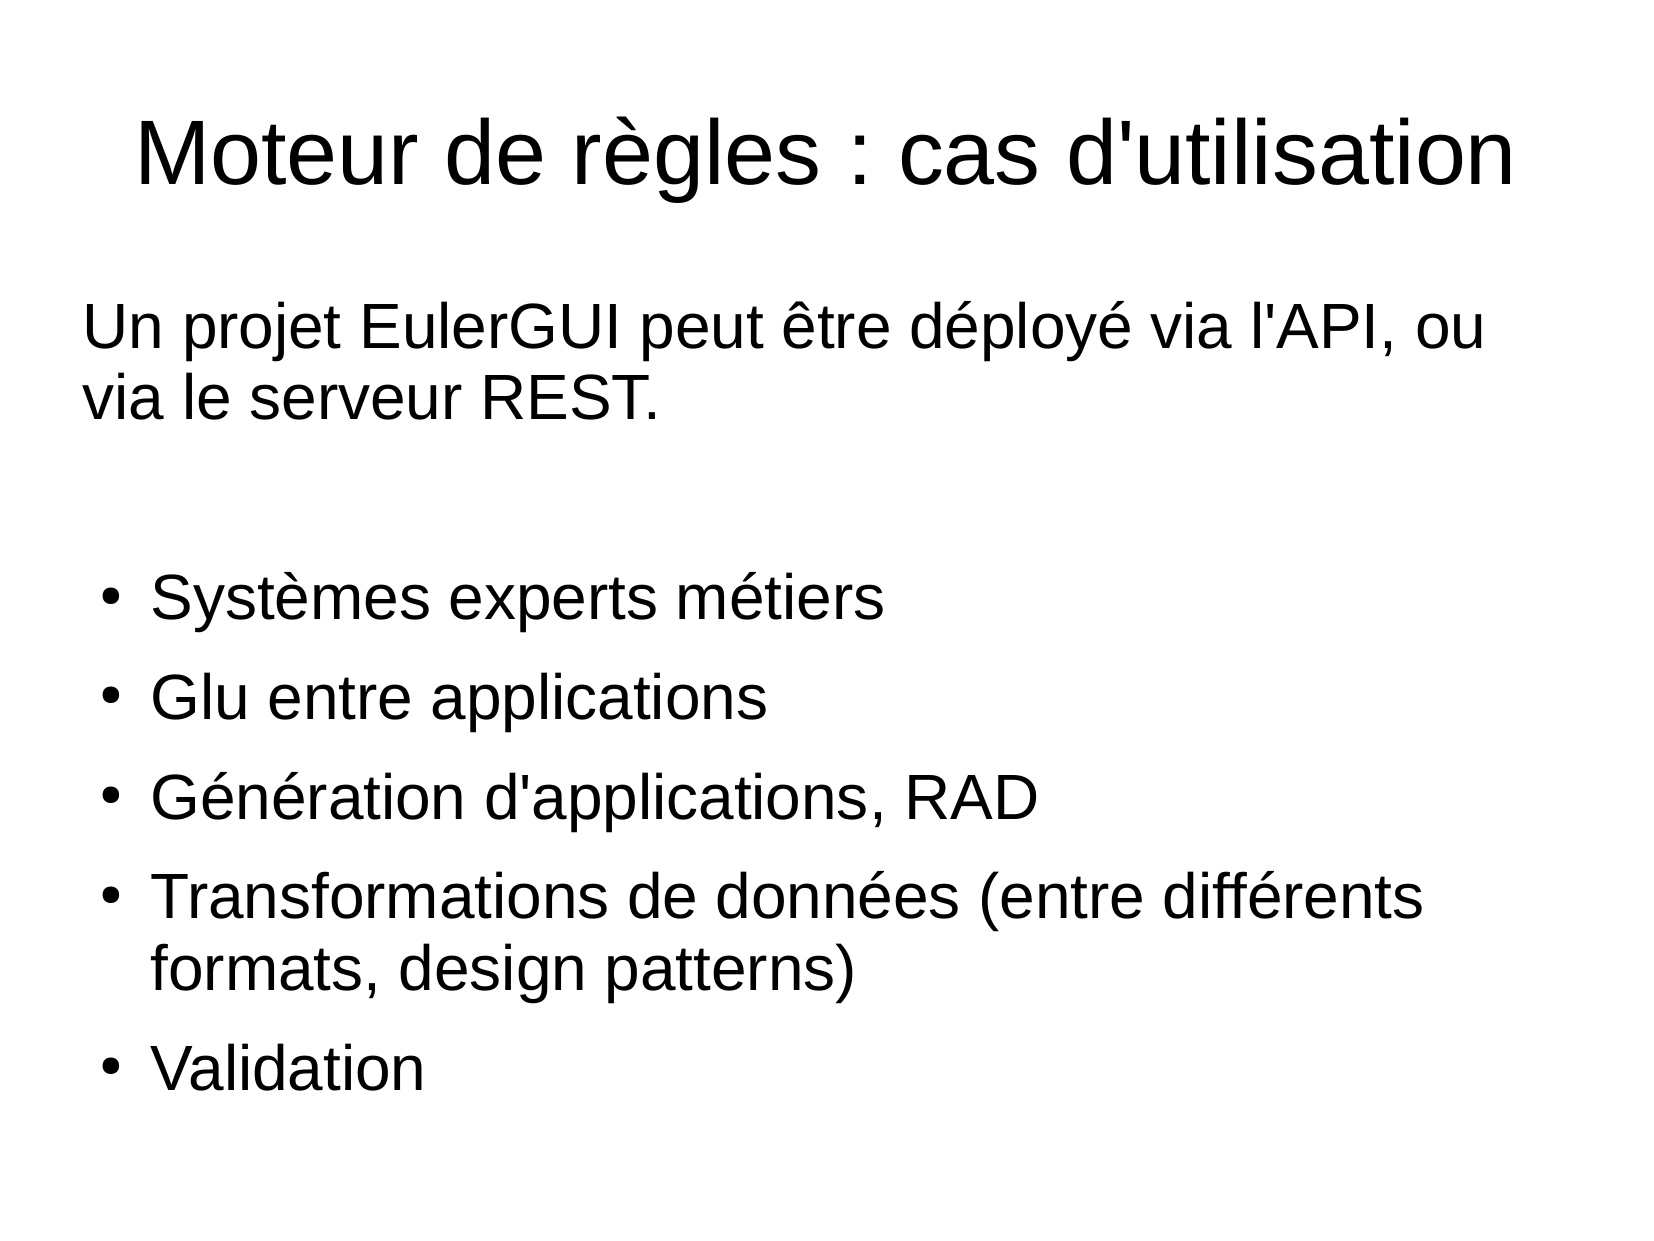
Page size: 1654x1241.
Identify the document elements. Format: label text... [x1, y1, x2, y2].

list Un projet EulerGUI peut être déployé via l'API, ou via le serveur REST. Systèmes experts métiers Glu entre applications Génération d'applications, RAD Transformations de données (entre différents formats, design patterns) Validation [82, 290, 1571, 1109]
title Moteur de règles : cas d'utilisation [82, 56, 1571, 250]
